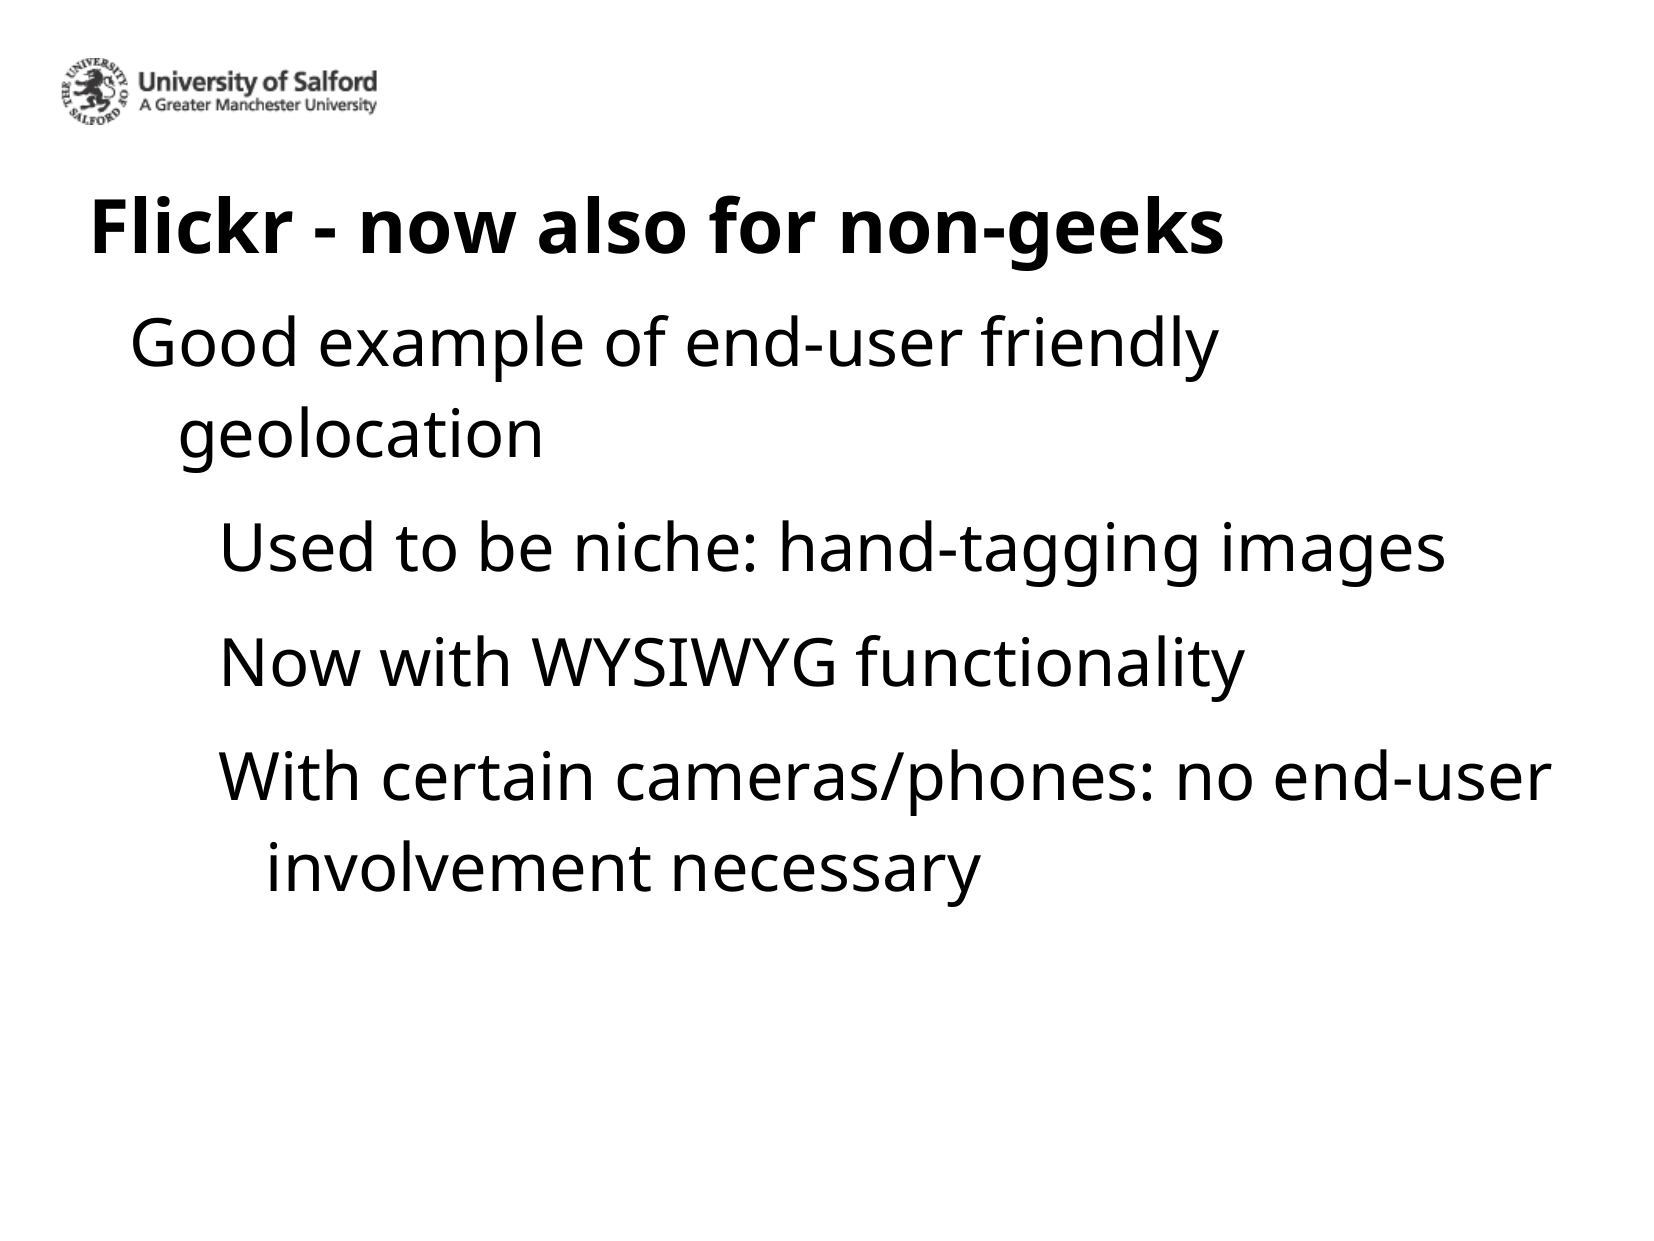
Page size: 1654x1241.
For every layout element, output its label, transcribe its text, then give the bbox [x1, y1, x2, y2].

picture [59, 58, 380, 125]
title Flickr - now also for non-geeks [88, 178, 1565, 269]
list Good example of end-user friendly geolocation Used to be niche: hand-tagging images Now with WYSIWYG functionality With certain cameras/phones: no end-user involvement necessary [88, 295, 1565, 1137]
